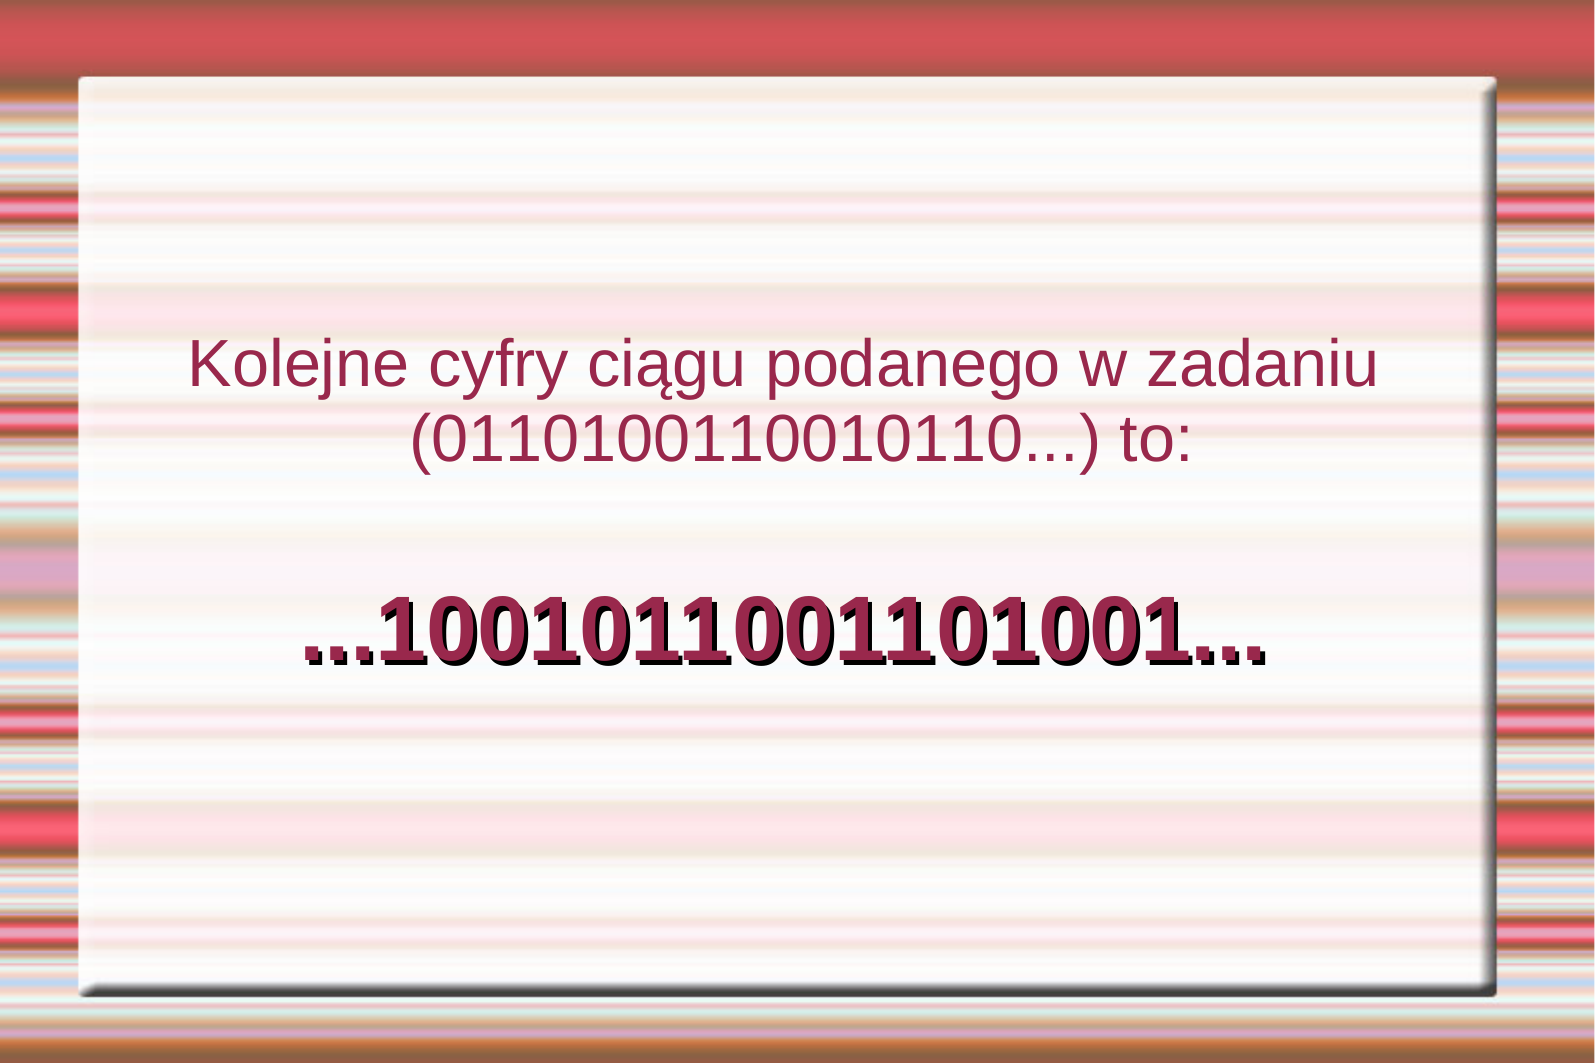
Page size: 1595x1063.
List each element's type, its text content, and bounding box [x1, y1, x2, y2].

subtitle Kolejne cyfry ciągu podanego w zadaniu (0110100110010110...) to: ...1001011001101001... [118, 118, 1450, 963]
picture [0, 0, 1595, 1063]
